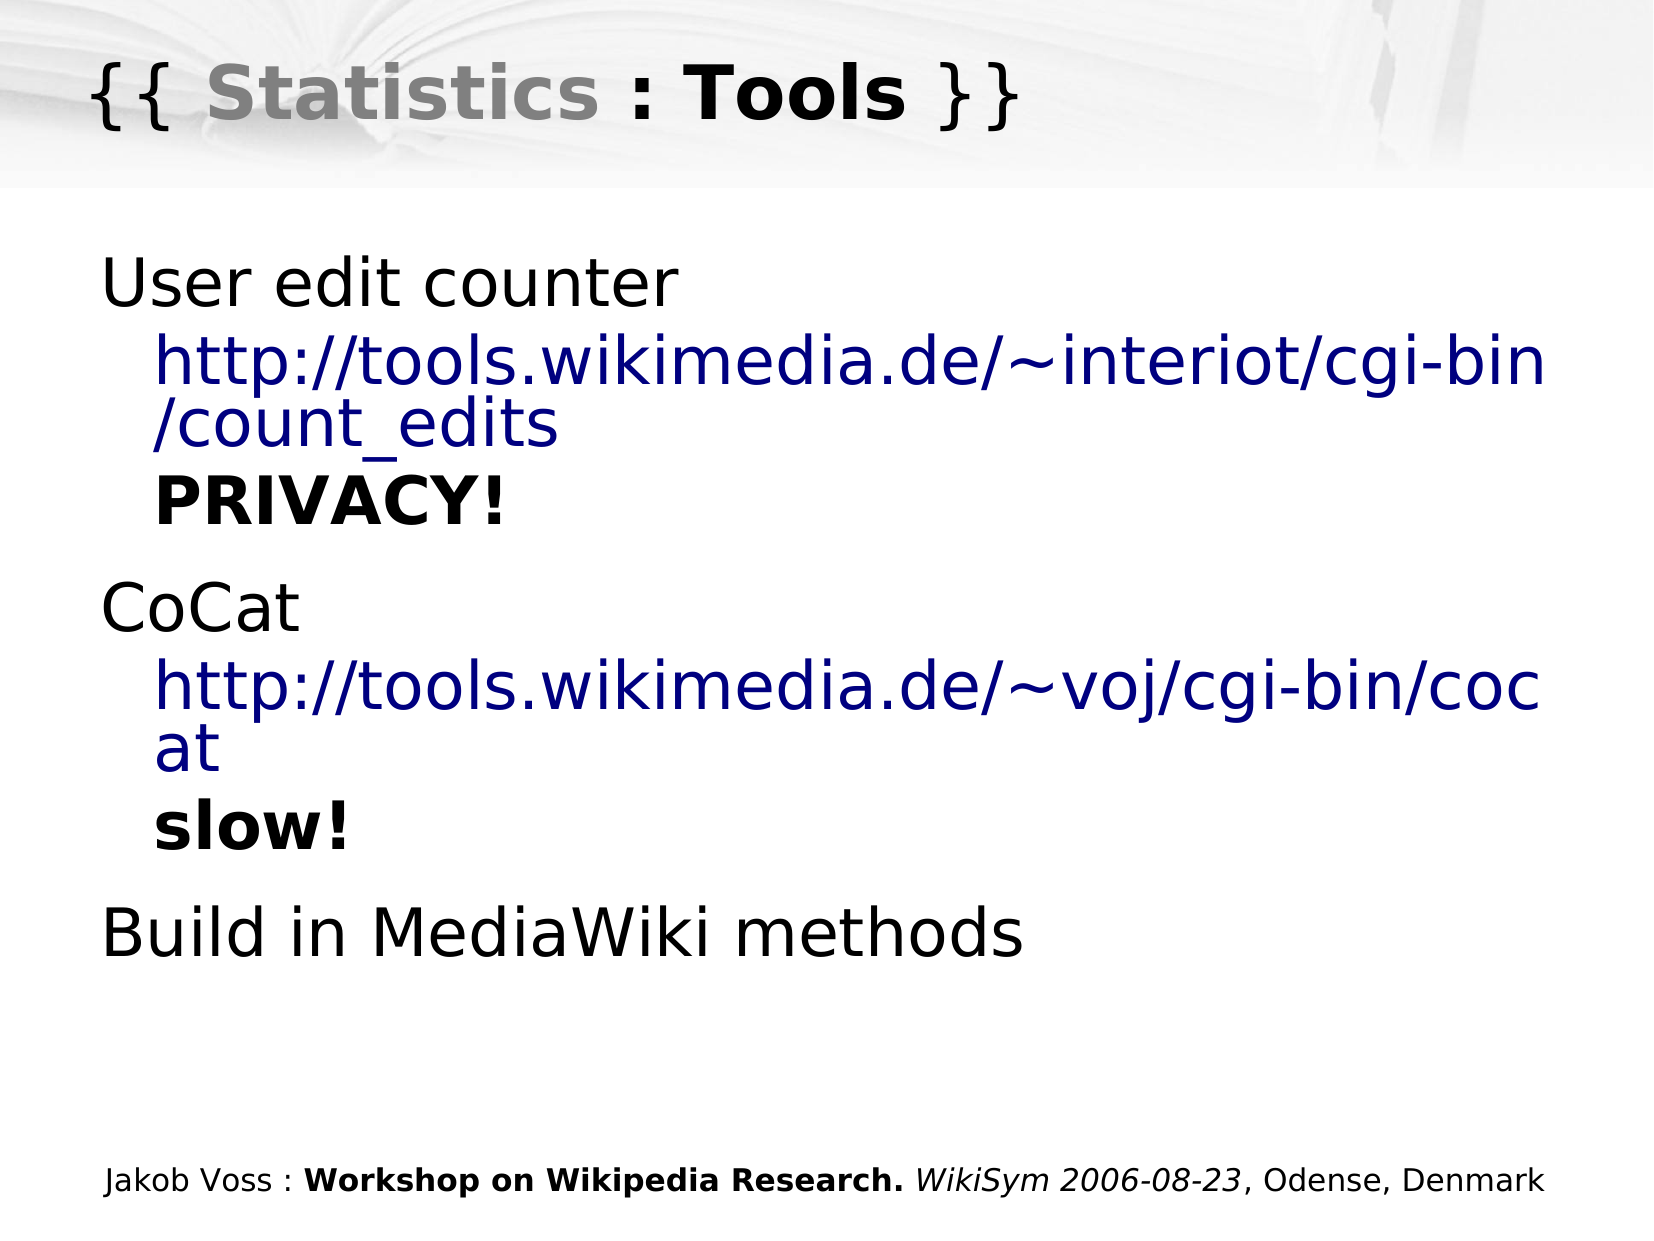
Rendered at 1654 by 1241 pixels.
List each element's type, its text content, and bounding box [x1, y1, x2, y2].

list User edit counter http://tools.wikimedia.de/~interiot/cgi-bin/count_editsPRIVACY! CoCat http://tools.wikimedia.de/~voj/cgi-bin/cocatslow! Build in MediaWiki methods [82, 244, 1571, 1091]
picture [0, 0, 1654, 188]
title {{ Statistics : Tools }} [82, 37, 1571, 151]
